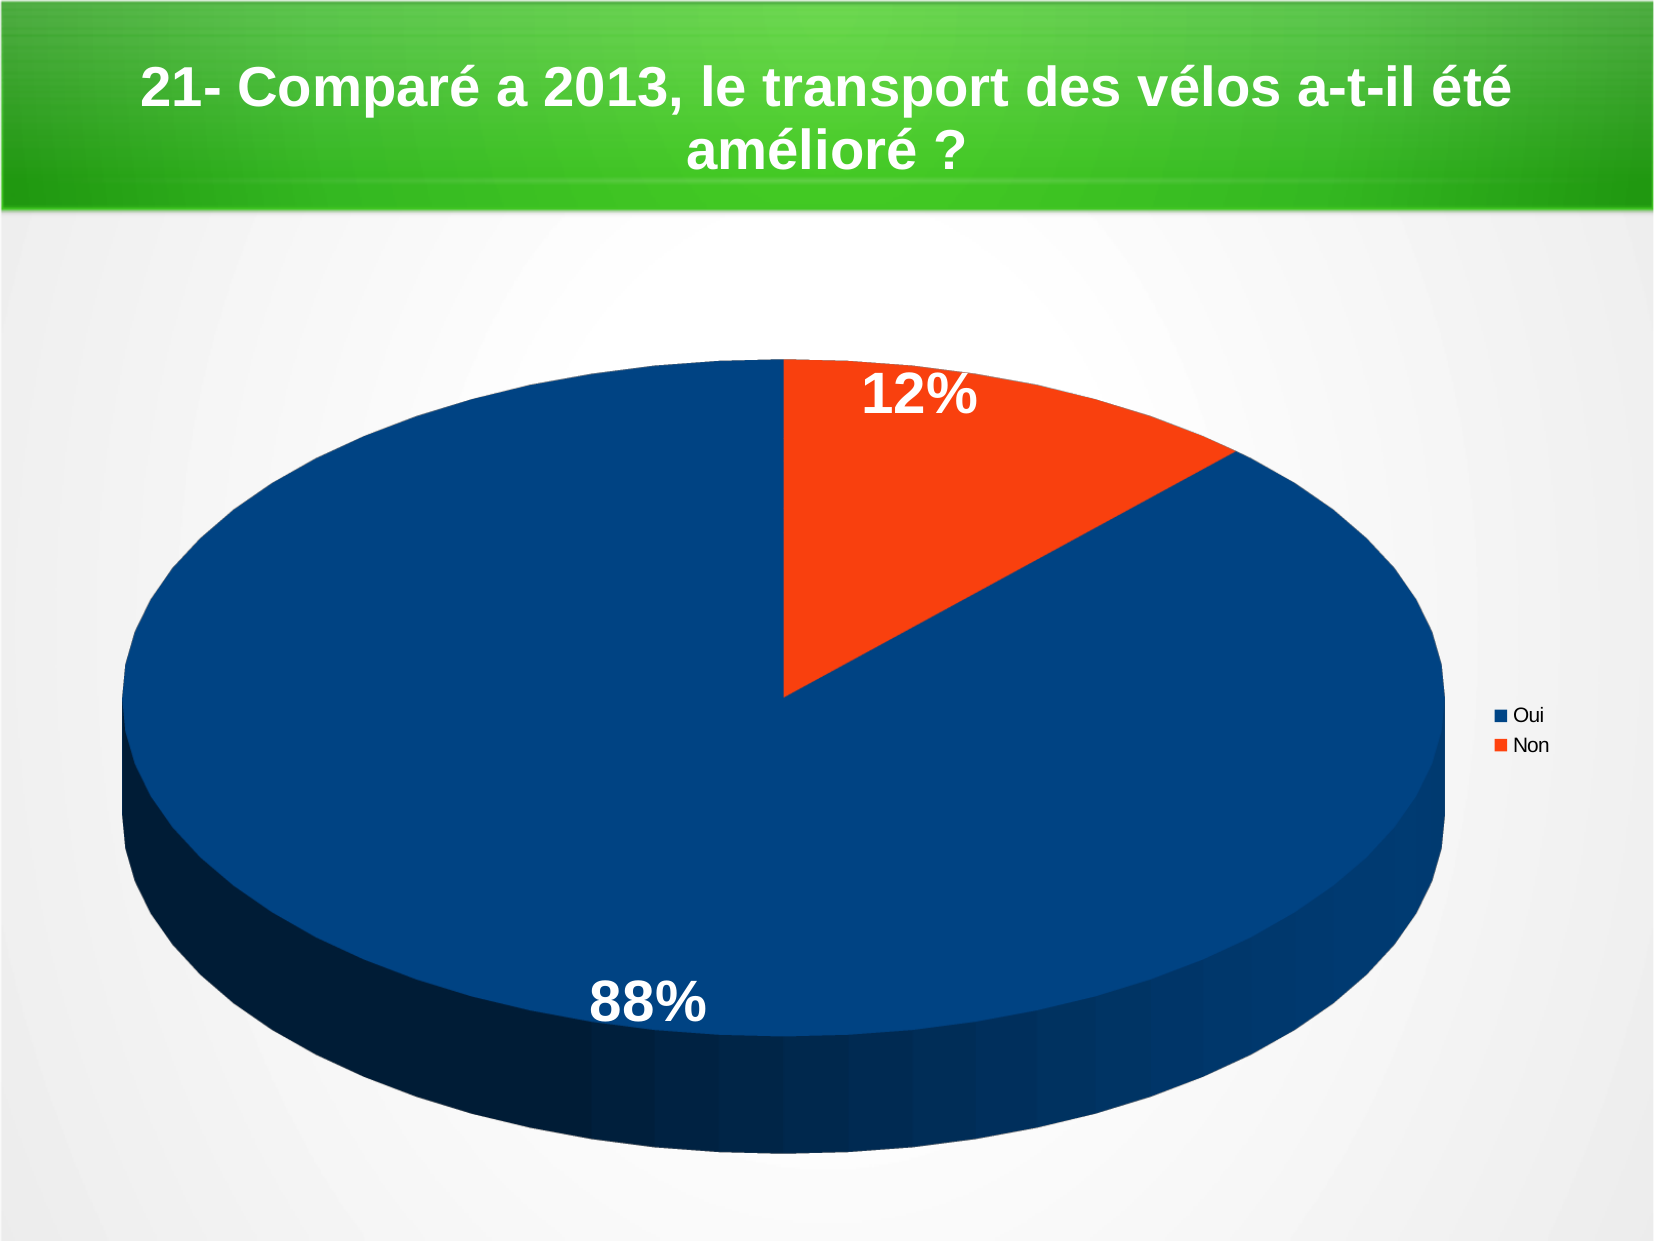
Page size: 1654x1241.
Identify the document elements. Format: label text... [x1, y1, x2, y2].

title 21- Comparé a 2013, le transport des vélos a-t-il été amélioré ? [82, 47, 1571, 189]
picture [0, 0, 1654, 1241]
chart [80, 289, 1569, 1172]
